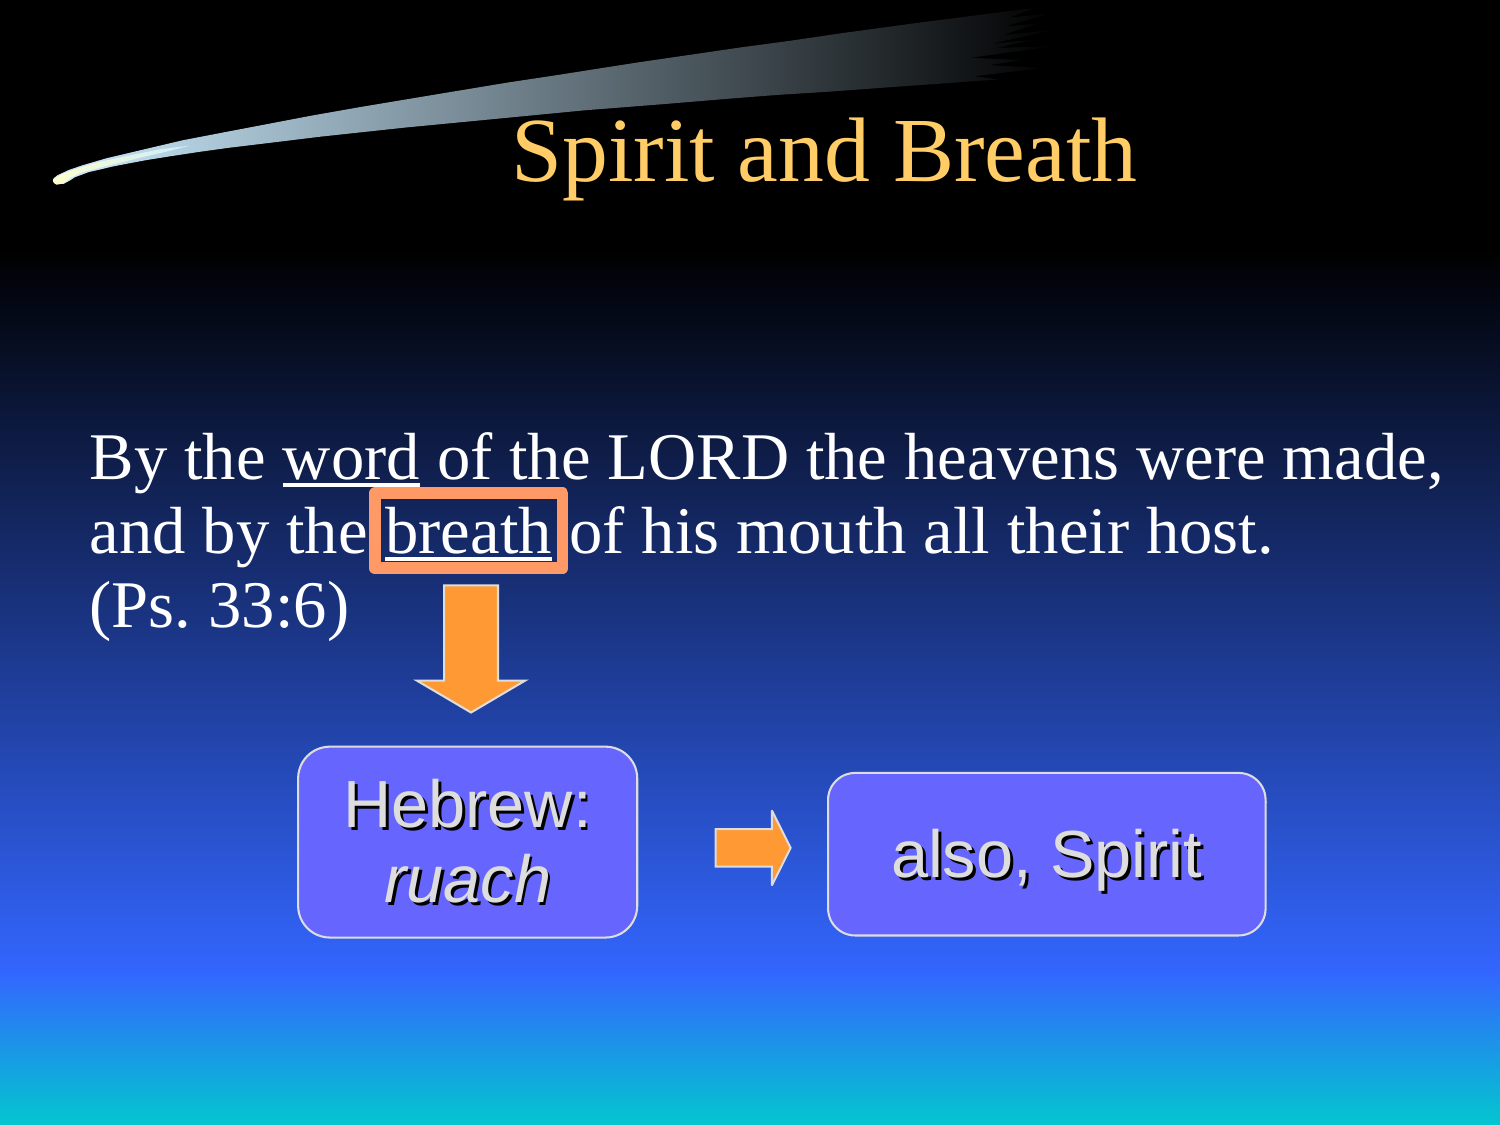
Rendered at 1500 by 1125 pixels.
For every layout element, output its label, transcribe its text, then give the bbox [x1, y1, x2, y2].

text_box By the word of the LORD the heavens were made, and by the breath of his mouth all their host. (Ps. 33:6) [75, 412, 1500, 650]
text_box Hebrew: ruach [298, 746, 638, 938]
text_box also, Spirit [828, 772, 1266, 936]
text_box [715, 810, 791, 886]
title Spirit and Breath [187, 56, 1463, 244]
text_box [416, 585, 526, 713]
